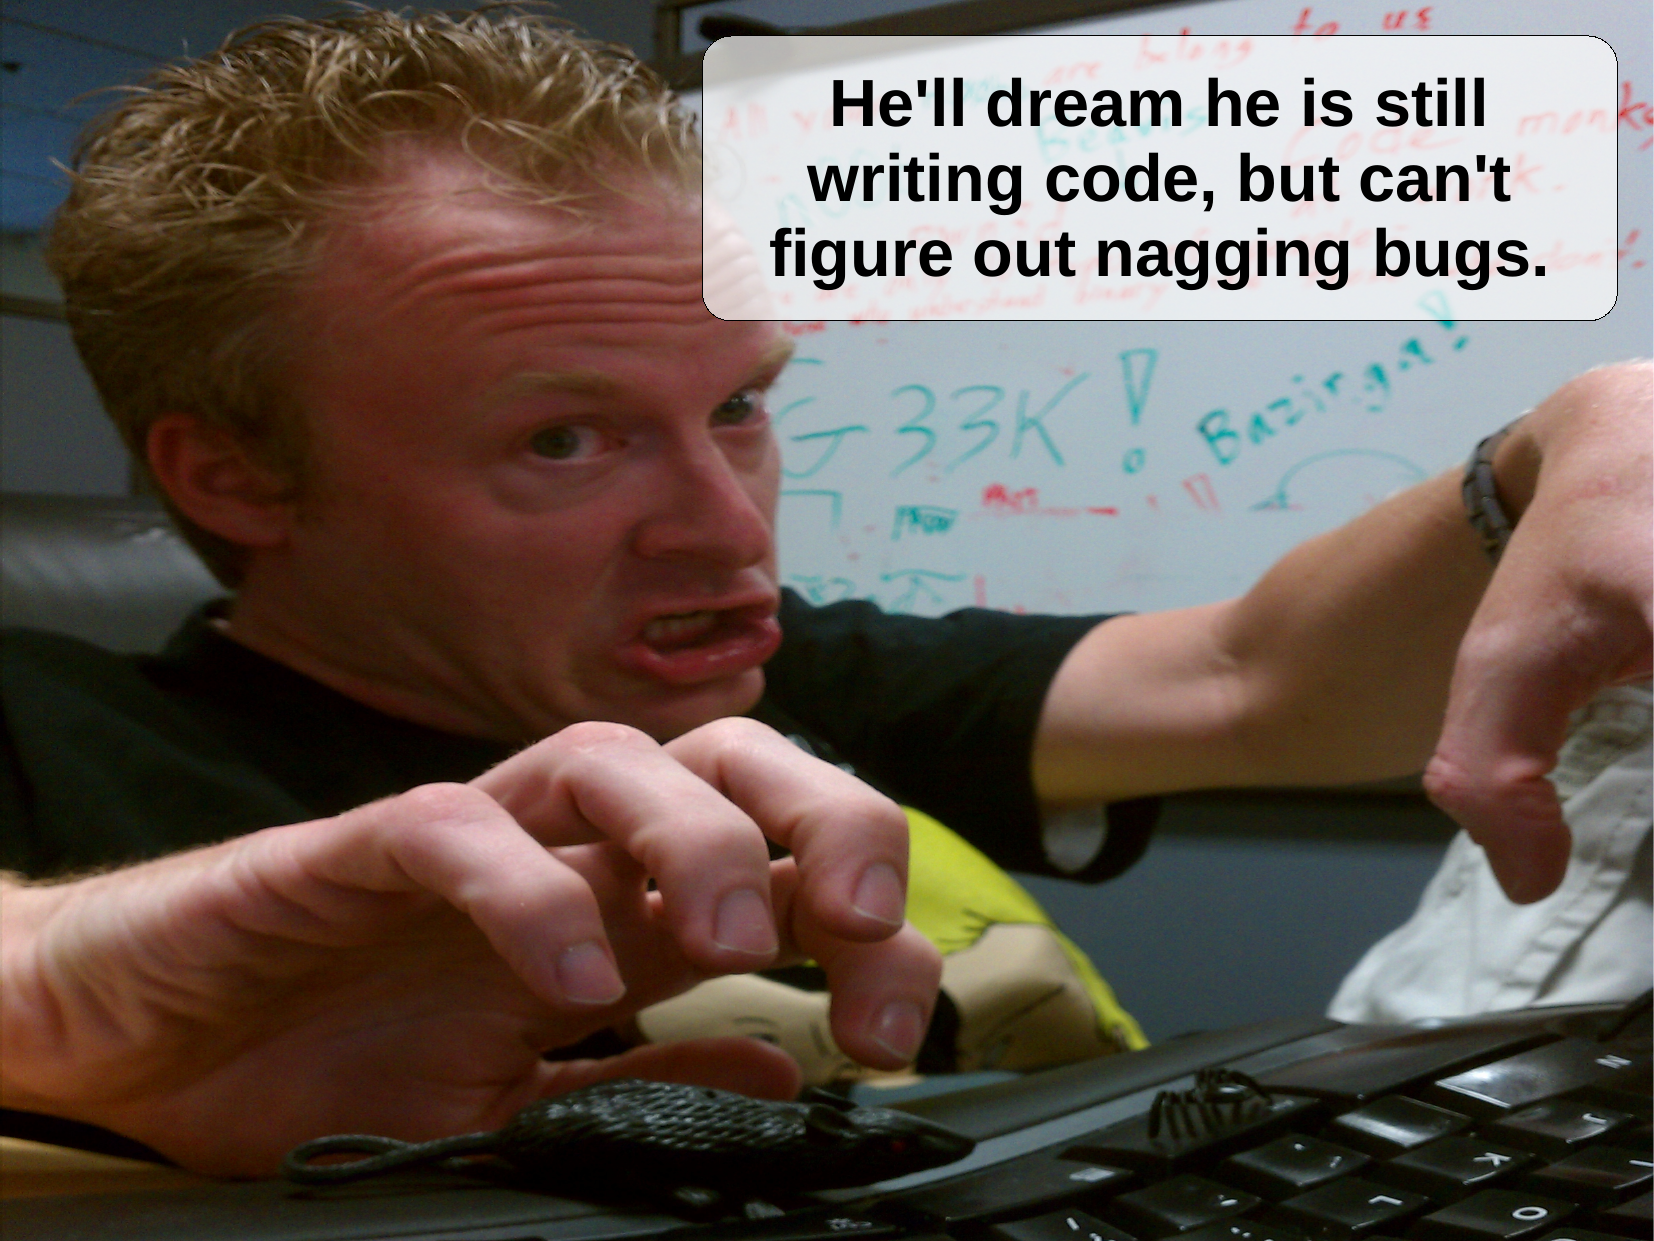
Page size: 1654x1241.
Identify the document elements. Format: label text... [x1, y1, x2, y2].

text_box He'll dream he is still writing code, but can't figure out nagging bugs. [702, 35, 1618, 321]
picture [0, 0, 1654, 1241]
